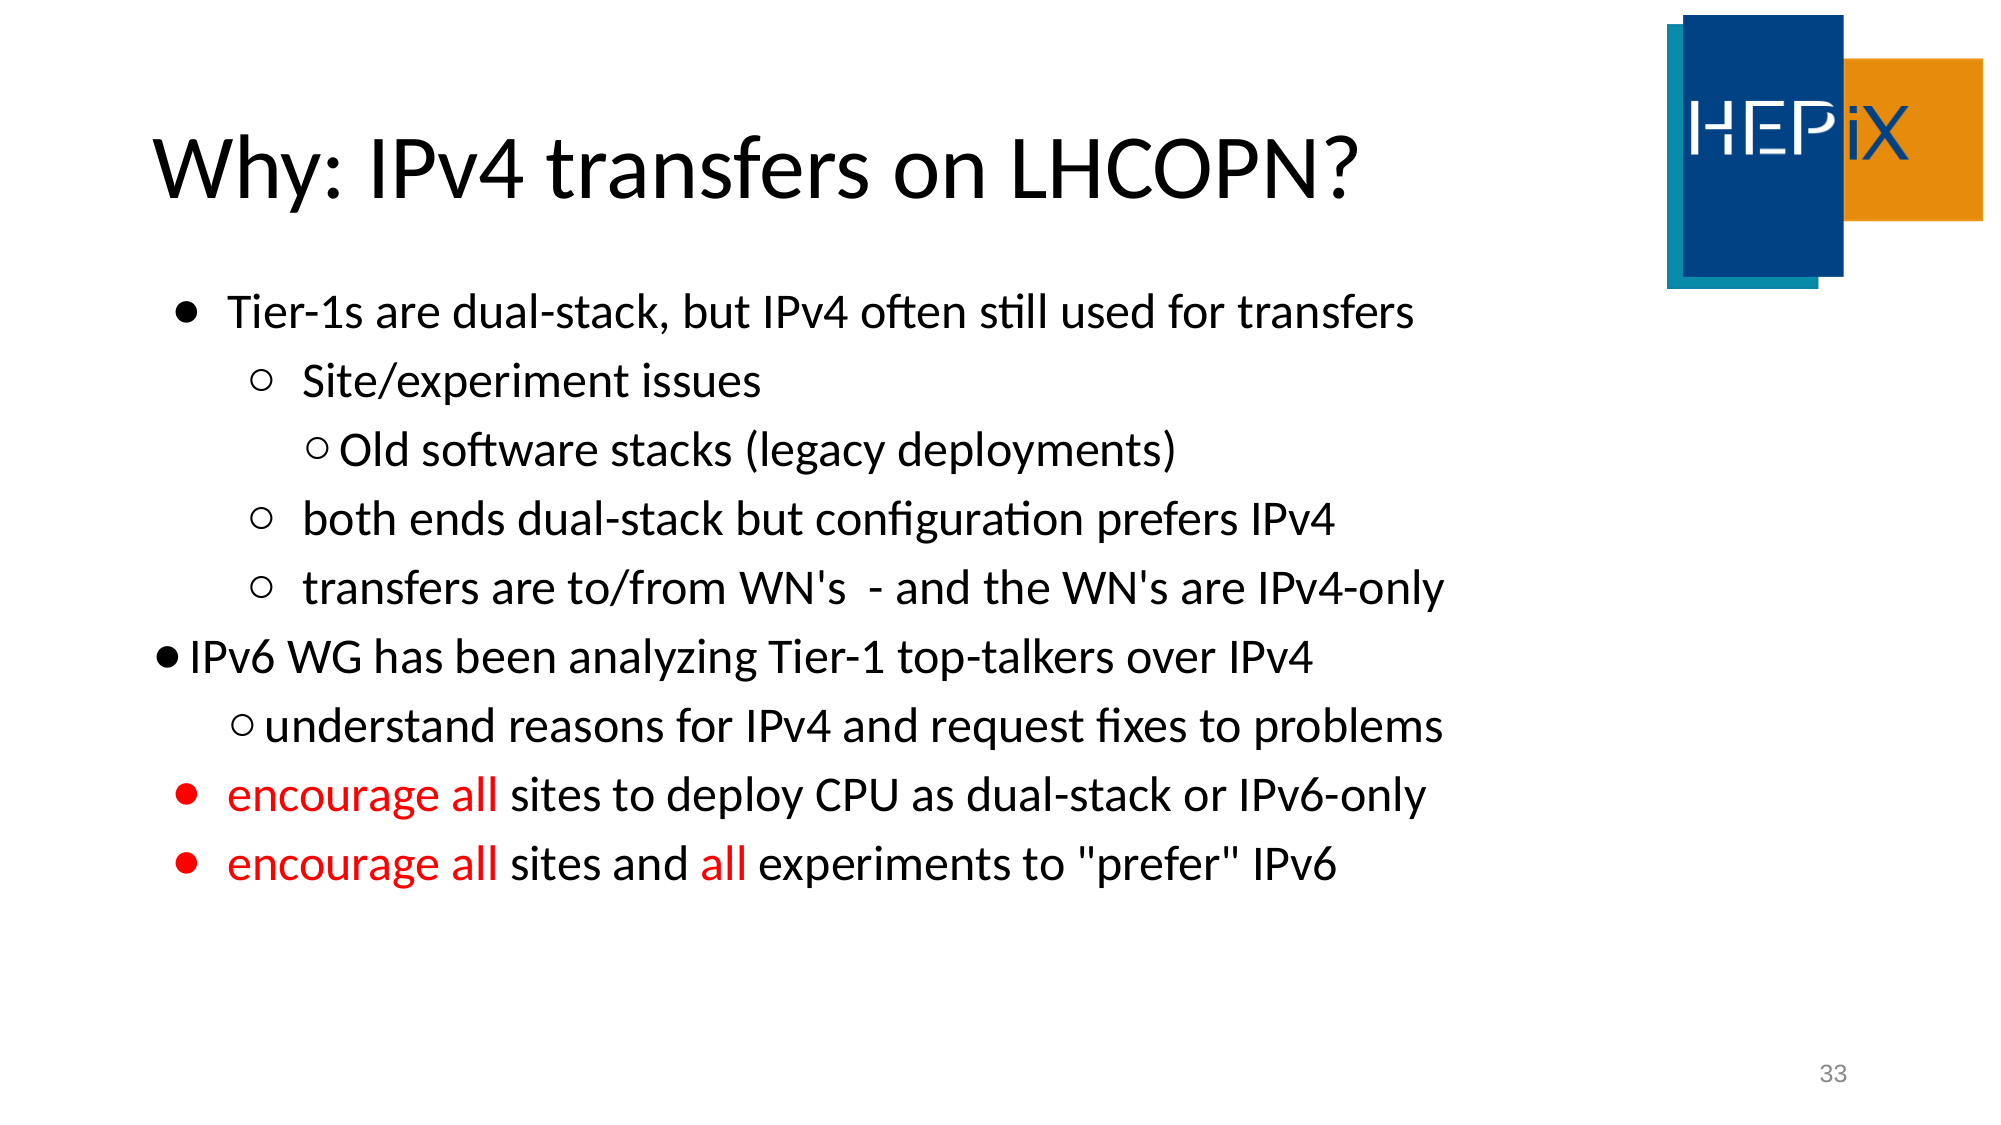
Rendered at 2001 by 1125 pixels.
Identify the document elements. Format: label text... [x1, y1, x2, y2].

slide_number <number> [1412, 1042, 1863, 1103]
picture [1667, 15, 1983, 289]
list Tier-1s are dual-stack, but IPv4 often still used for transfers Site/experiment issues Old software stacks (legacy deployments) both ends dual-stack but configuration prefers IPv4 transfers are to/from WN's - and the WN's are IPv4-only IPv6 WG has been analyzing Tier-1 top-talkers over IPv4 understand reasons for IPv4 and request fixes to problems encourage all sites to deploy CPU as dual-stack or IPv6-only encourage all sites and all experiments to "prefer" IPv6 [137, 262, 1863, 977]
title Why: IPv4 transfers on LHCOPN? [137, 59, 1863, 262]
